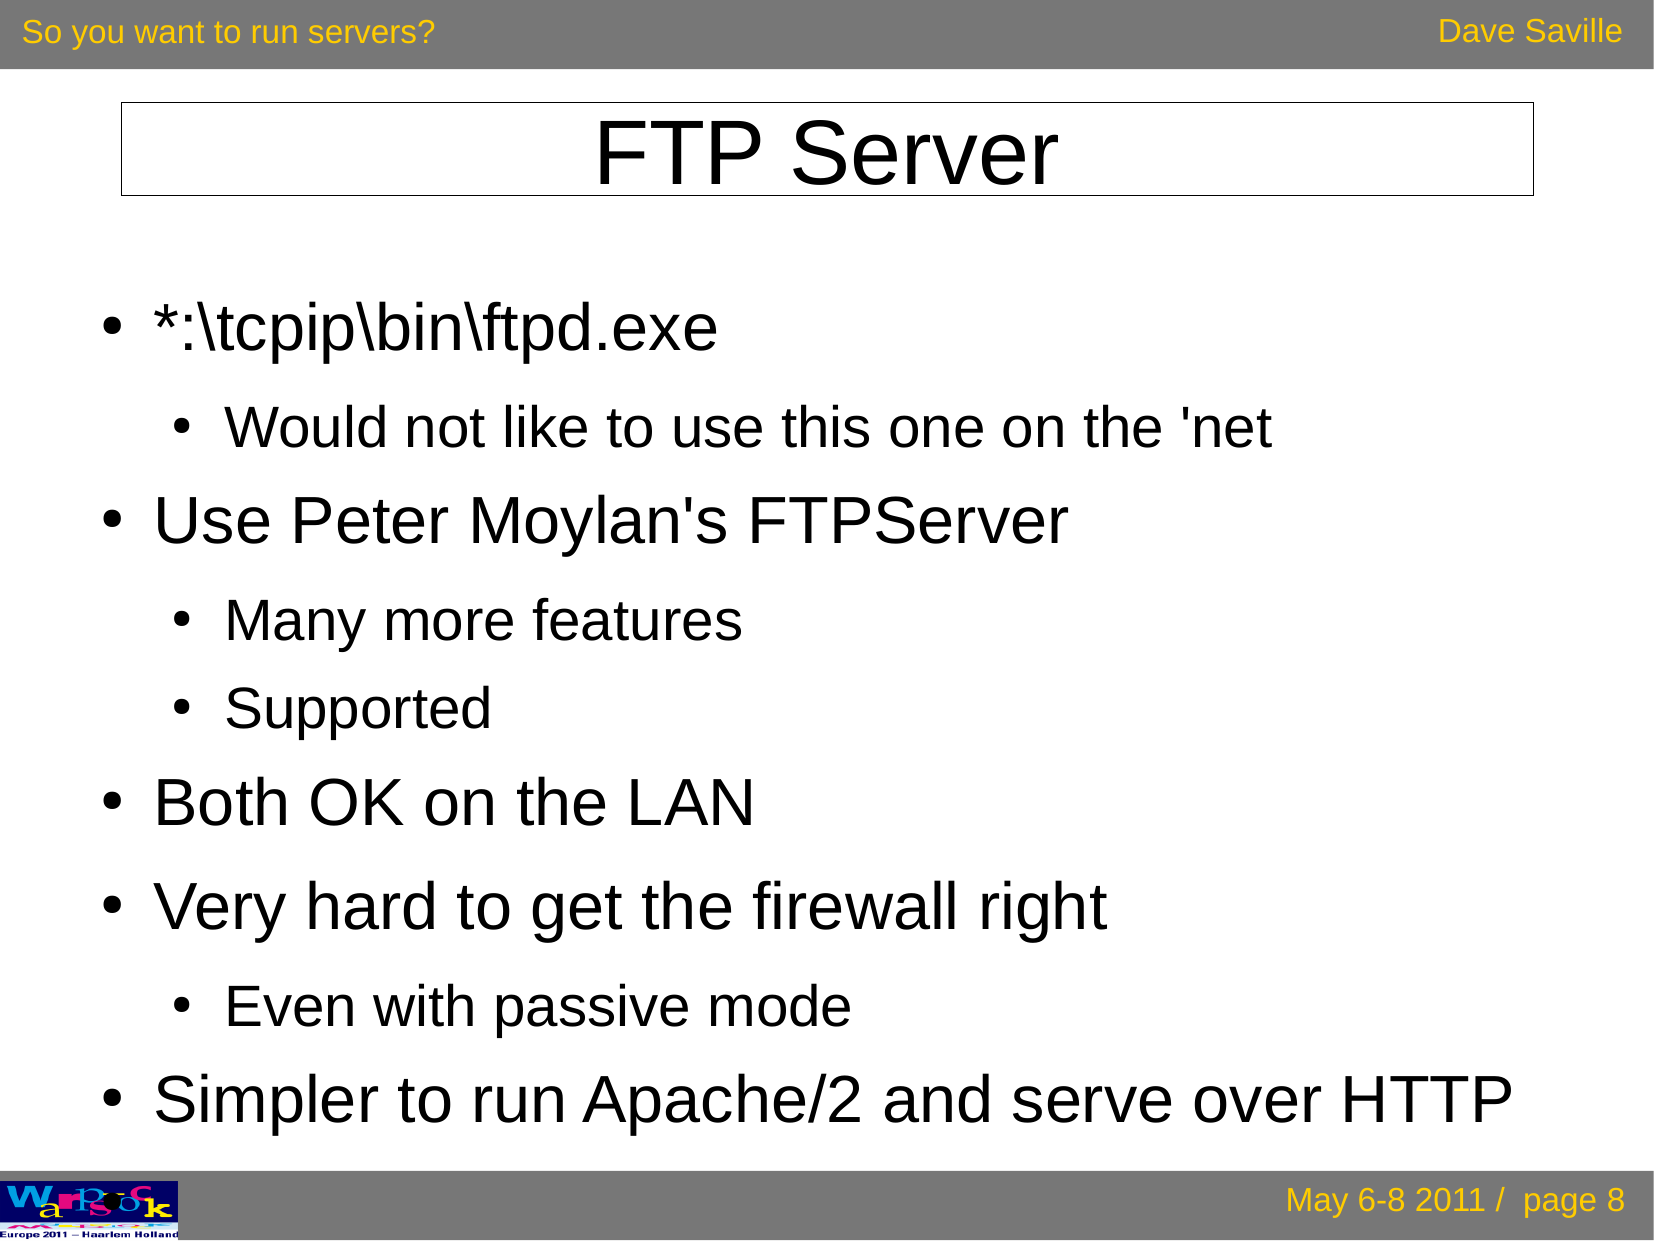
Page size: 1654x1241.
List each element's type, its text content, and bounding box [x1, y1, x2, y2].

picture [0, 1181, 178, 1241]
title FTP Server [82, 56, 1571, 250]
list *:\tcpip\bin\ftpd.exe Would not like to use this one on the 'net Use Peter Moylan's FTPServer Many more features Supported Both OK on the LAN Very hard to get the firewall right Even with passive mode Simpler to run Apache/2 and serve over HTTP [82, 290, 1571, 1109]
